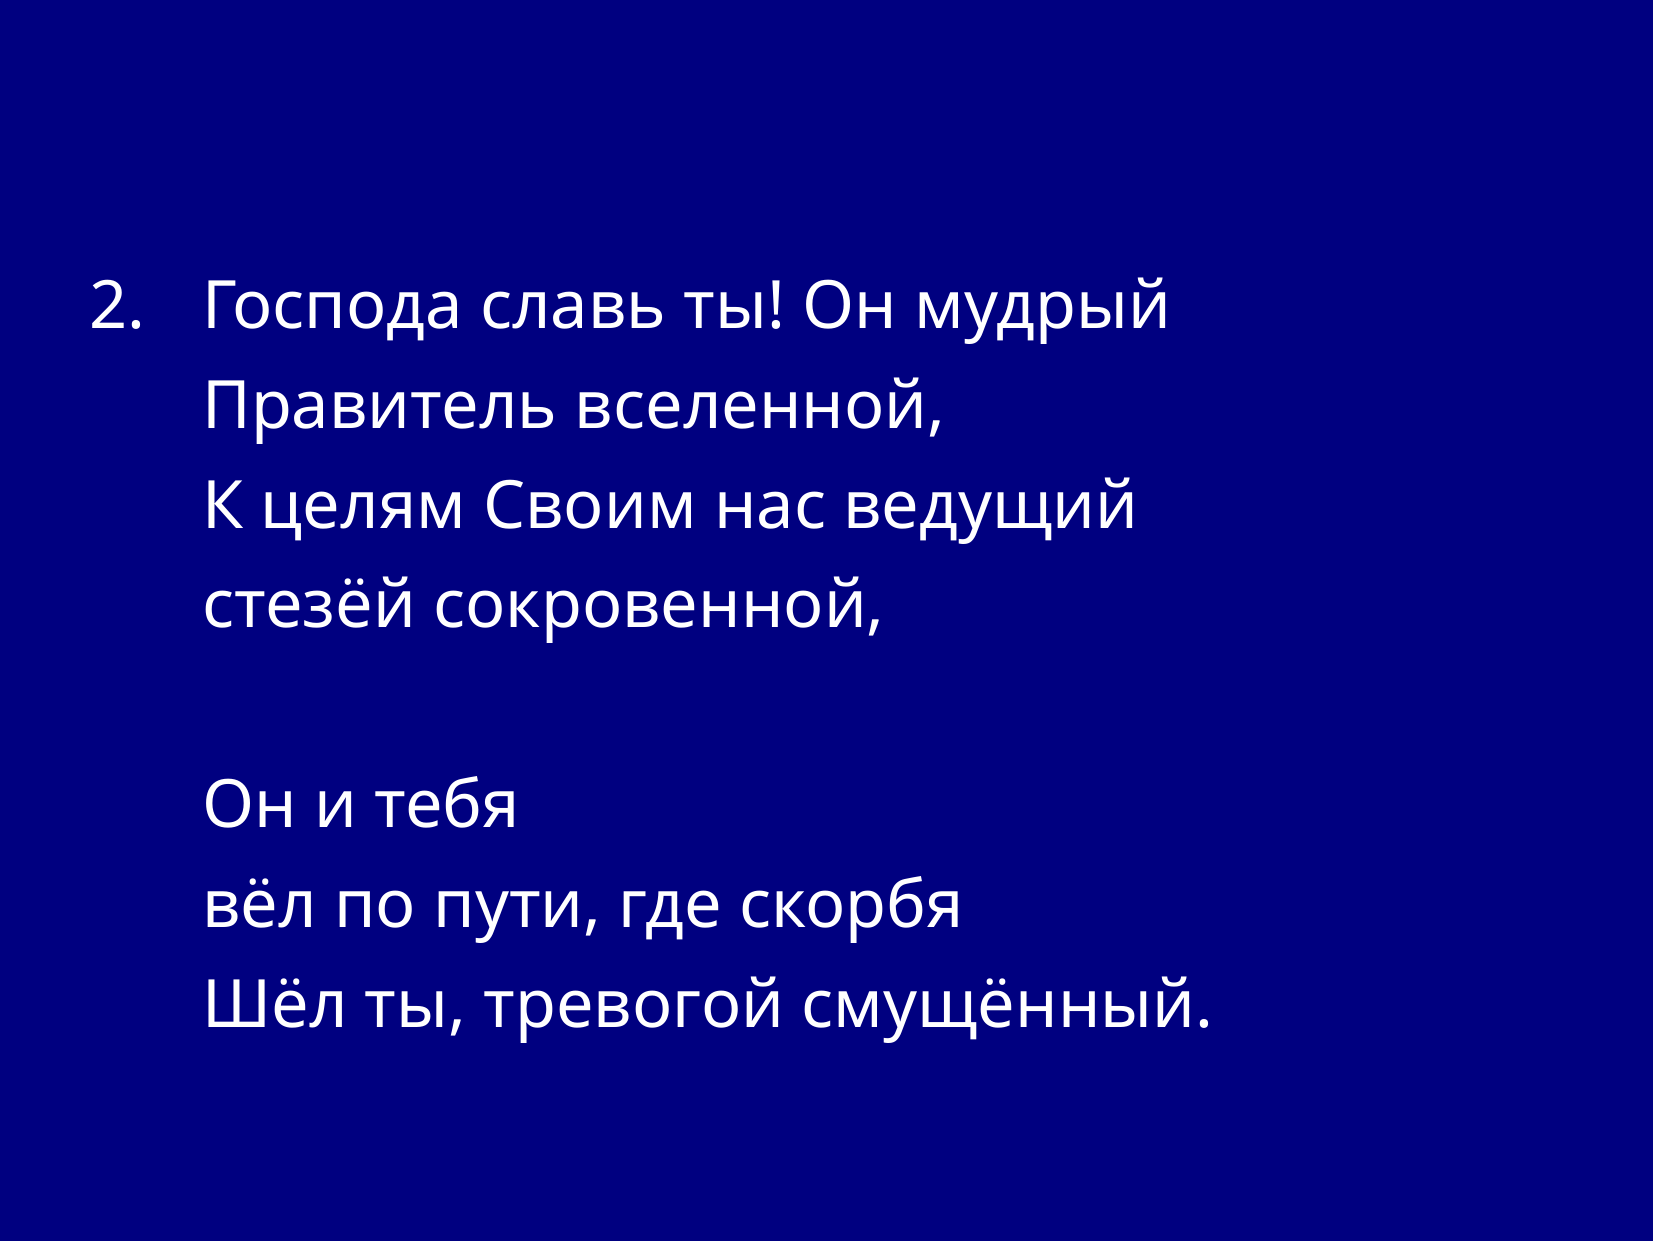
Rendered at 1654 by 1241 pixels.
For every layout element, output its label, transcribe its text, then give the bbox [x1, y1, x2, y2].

text_box 2. Господа славь ты! Он мудрый Правитель вселенной, К целям Своим нас ведущий стезёй сокровенной, Он и тебя вёл по пути, где скорбя Шёл ты, тревогой смущённый. [75, 150, 1576, 1163]
